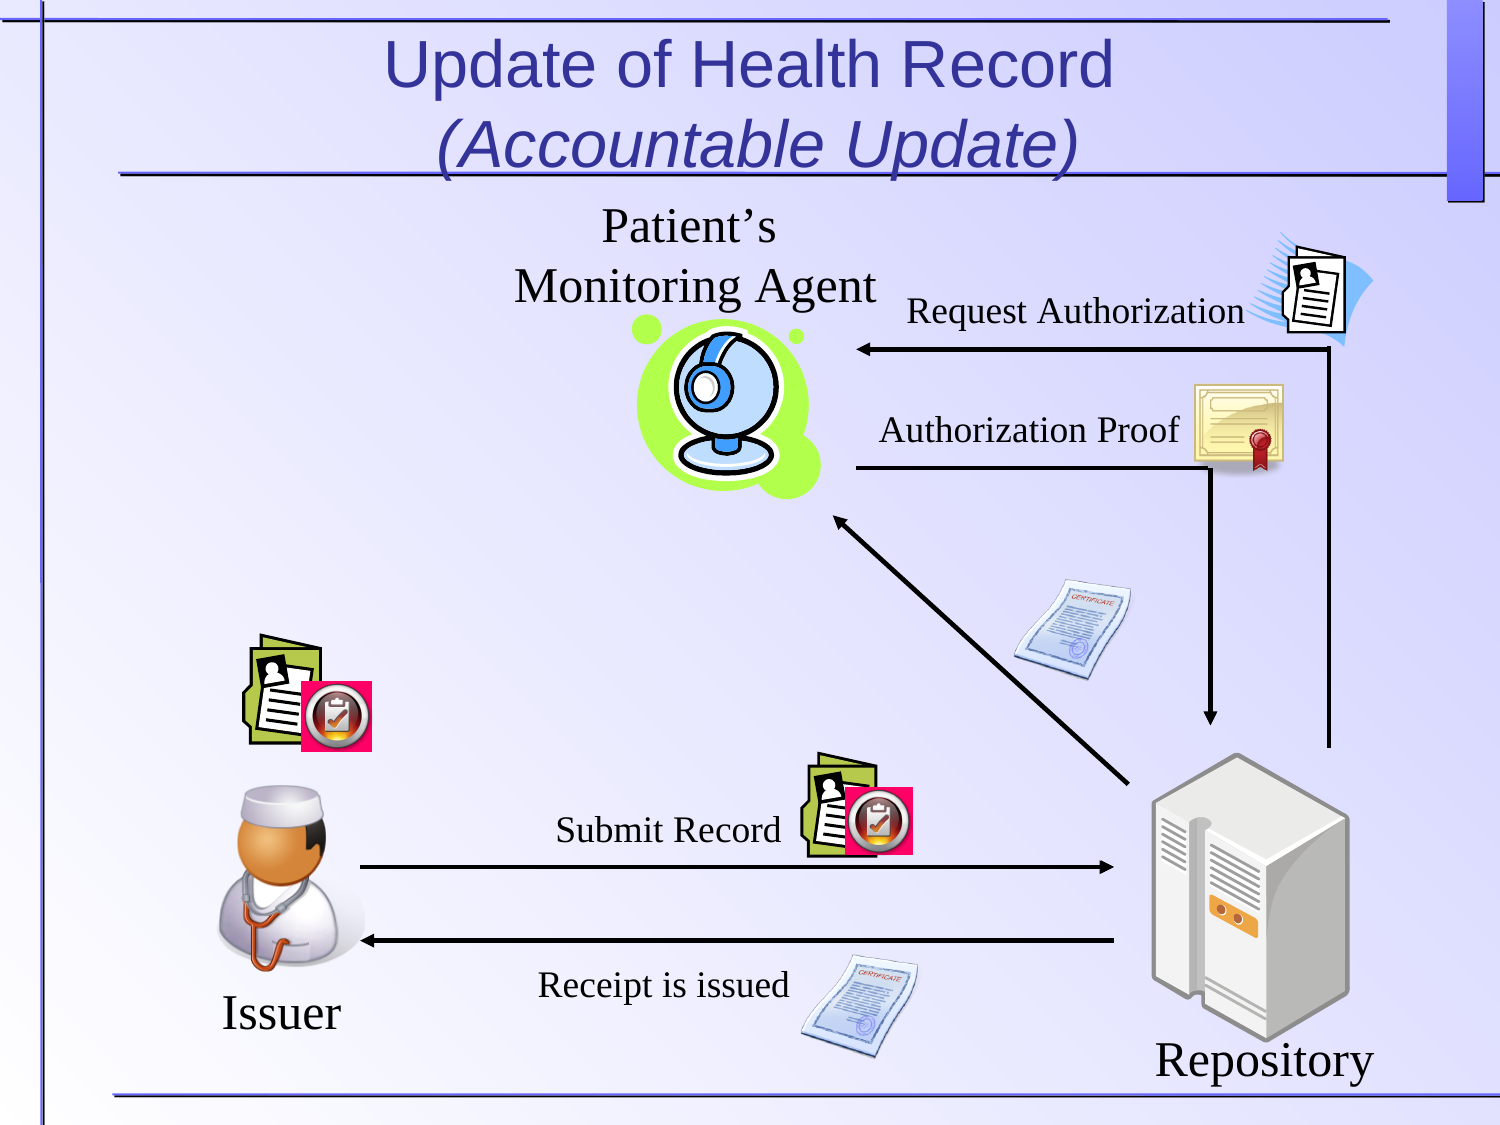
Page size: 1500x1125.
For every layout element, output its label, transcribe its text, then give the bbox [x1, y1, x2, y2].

picture [1010, 681, 1021, 691]
text_box Request Authorization [891, 278, 1261, 340]
picture [1010, 565, 1138, 691]
text_box Receipt is issued [522, 952, 806, 1013]
picture [800, 751, 913, 858]
picture [1187, 373, 1291, 478]
picture [1187, 470, 1208, 478]
text_box Submit Record [540, 797, 797, 858]
picture [631, 321, 821, 500]
text_box Patient’s Monitoring Agent [499, 184, 892, 321]
text_box Authorization Proof [863, 397, 1196, 458]
picture [242, 633, 373, 752]
text_box Repository [1139, 1018, 1390, 1095]
text_box Issuer [206, 971, 357, 1048]
picture [1151, 752, 1350, 1018]
title Update of Health Record (Accountable Update) [75, 7, 1426, 195]
picture [797, 943, 925, 1068]
picture [194, 783, 384, 973]
picture [1246, 231, 1374, 347]
